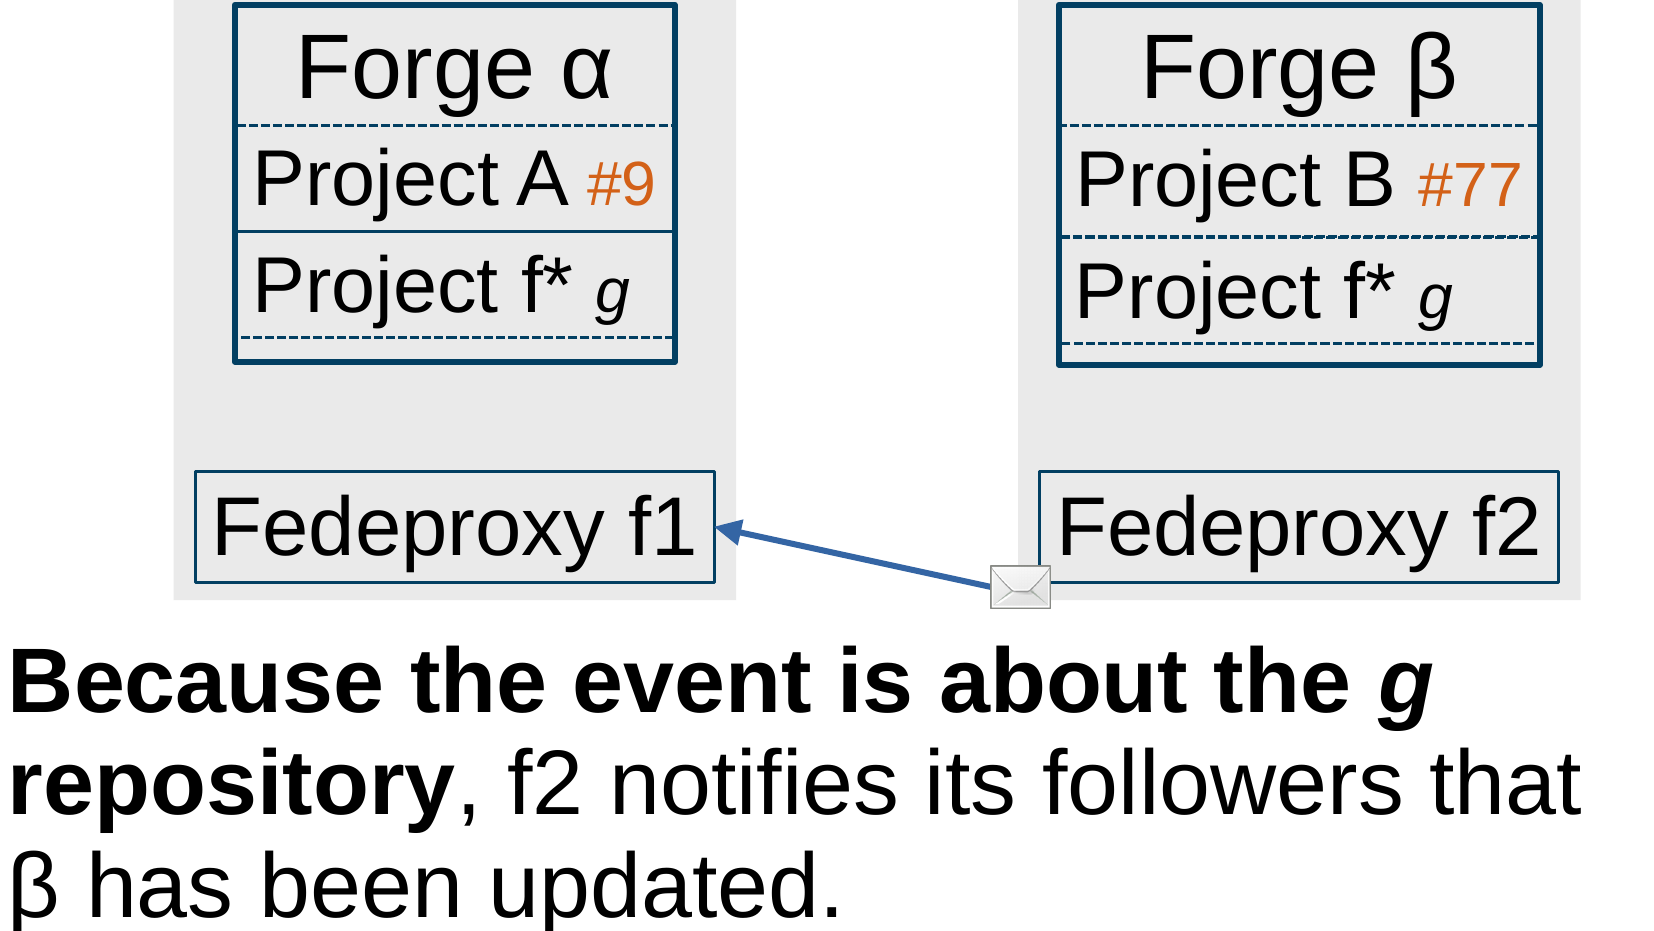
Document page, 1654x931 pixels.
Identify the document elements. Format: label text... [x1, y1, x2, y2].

text_box Project B #77 [1059, 125, 1540, 237]
text_box Forge β [1058, 344, 1540, 365]
picture [990, 565, 1051, 609]
title Because the event is about the g repository, f2 notifies its followers that β has been updated. [7, 629, 1651, 931]
text_box Project f* g [1058, 237, 1540, 344]
text_box [173, 0, 737, 601]
text_box Project f* g [236, 231, 674, 338]
text_box Forge α [234, 4, 675, 362]
text_box Project A #9 [236, 125, 674, 231]
text_box [1018, 0, 1581, 601]
text_box Fedeproxy f1 [195, 471, 715, 583]
text_box Fedeproxy f2 [1039, 471, 1559, 583]
text_box Forge β [1058, 4, 1540, 125]
